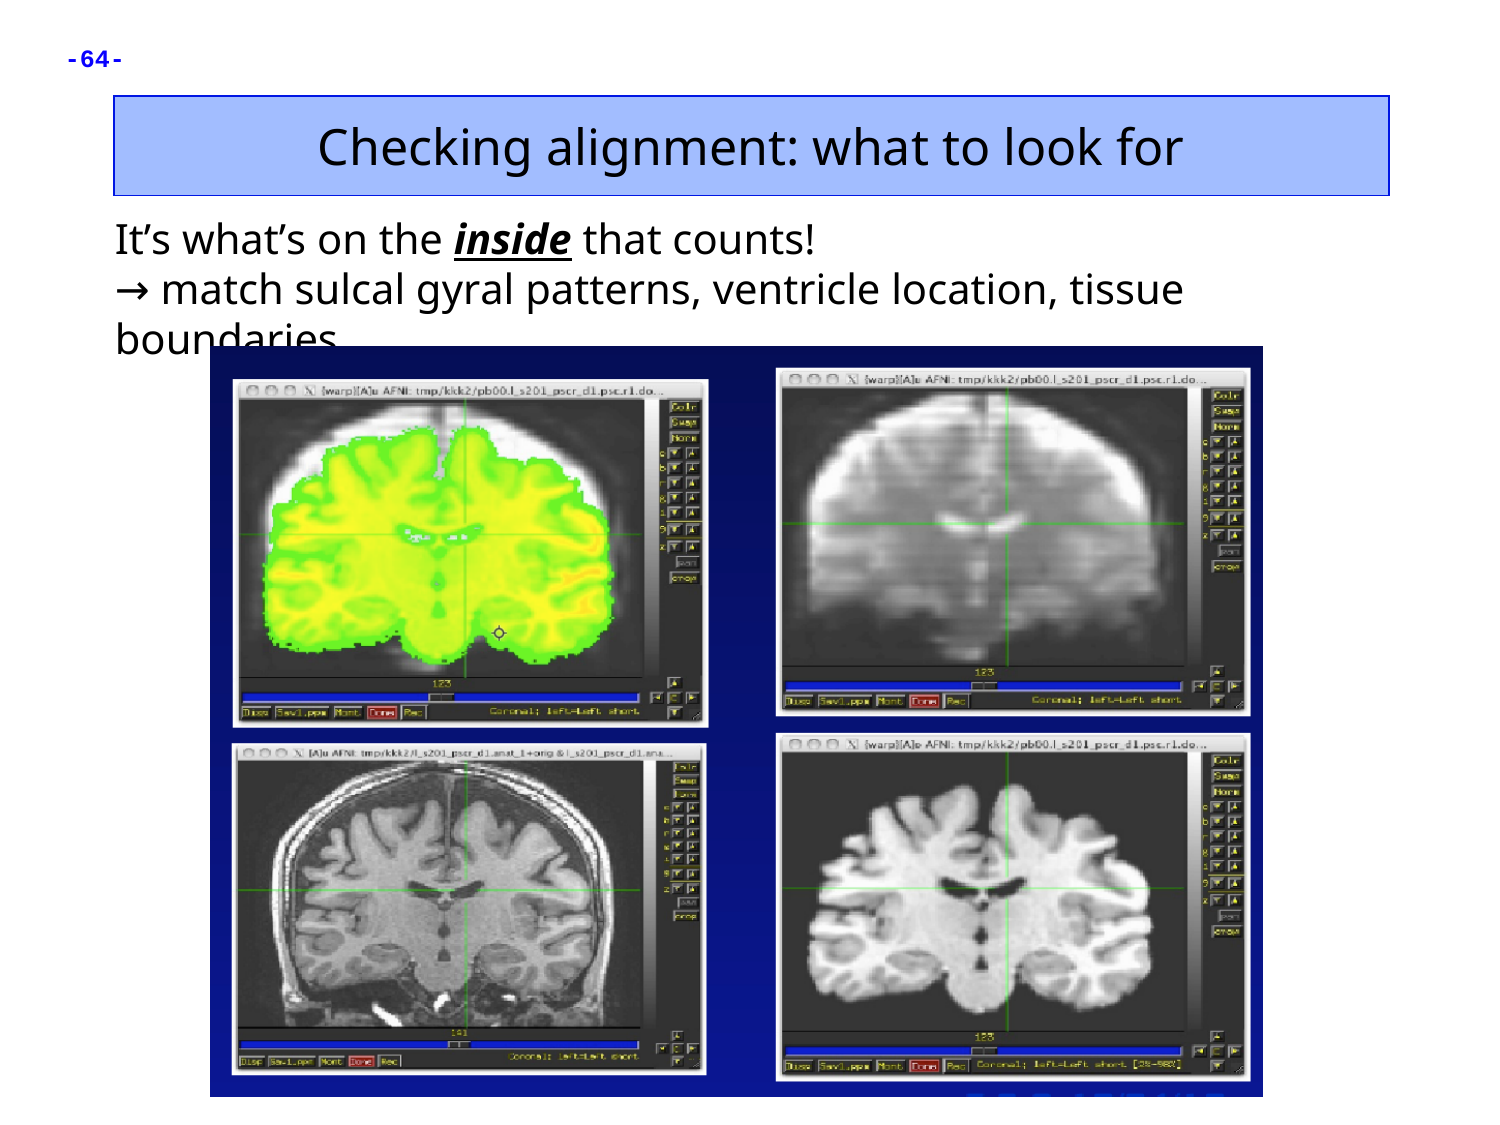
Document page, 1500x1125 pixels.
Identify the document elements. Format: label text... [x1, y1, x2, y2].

text_box It’s what’s on the inside that counts! → match sulcal gyral patterns, ventricle location, tissue boundaries... [100, 205, 1448, 321]
text_box Checking alignment: what to look for [114, 95, 1389, 196]
picture [210, 346, 1263, 1097]
